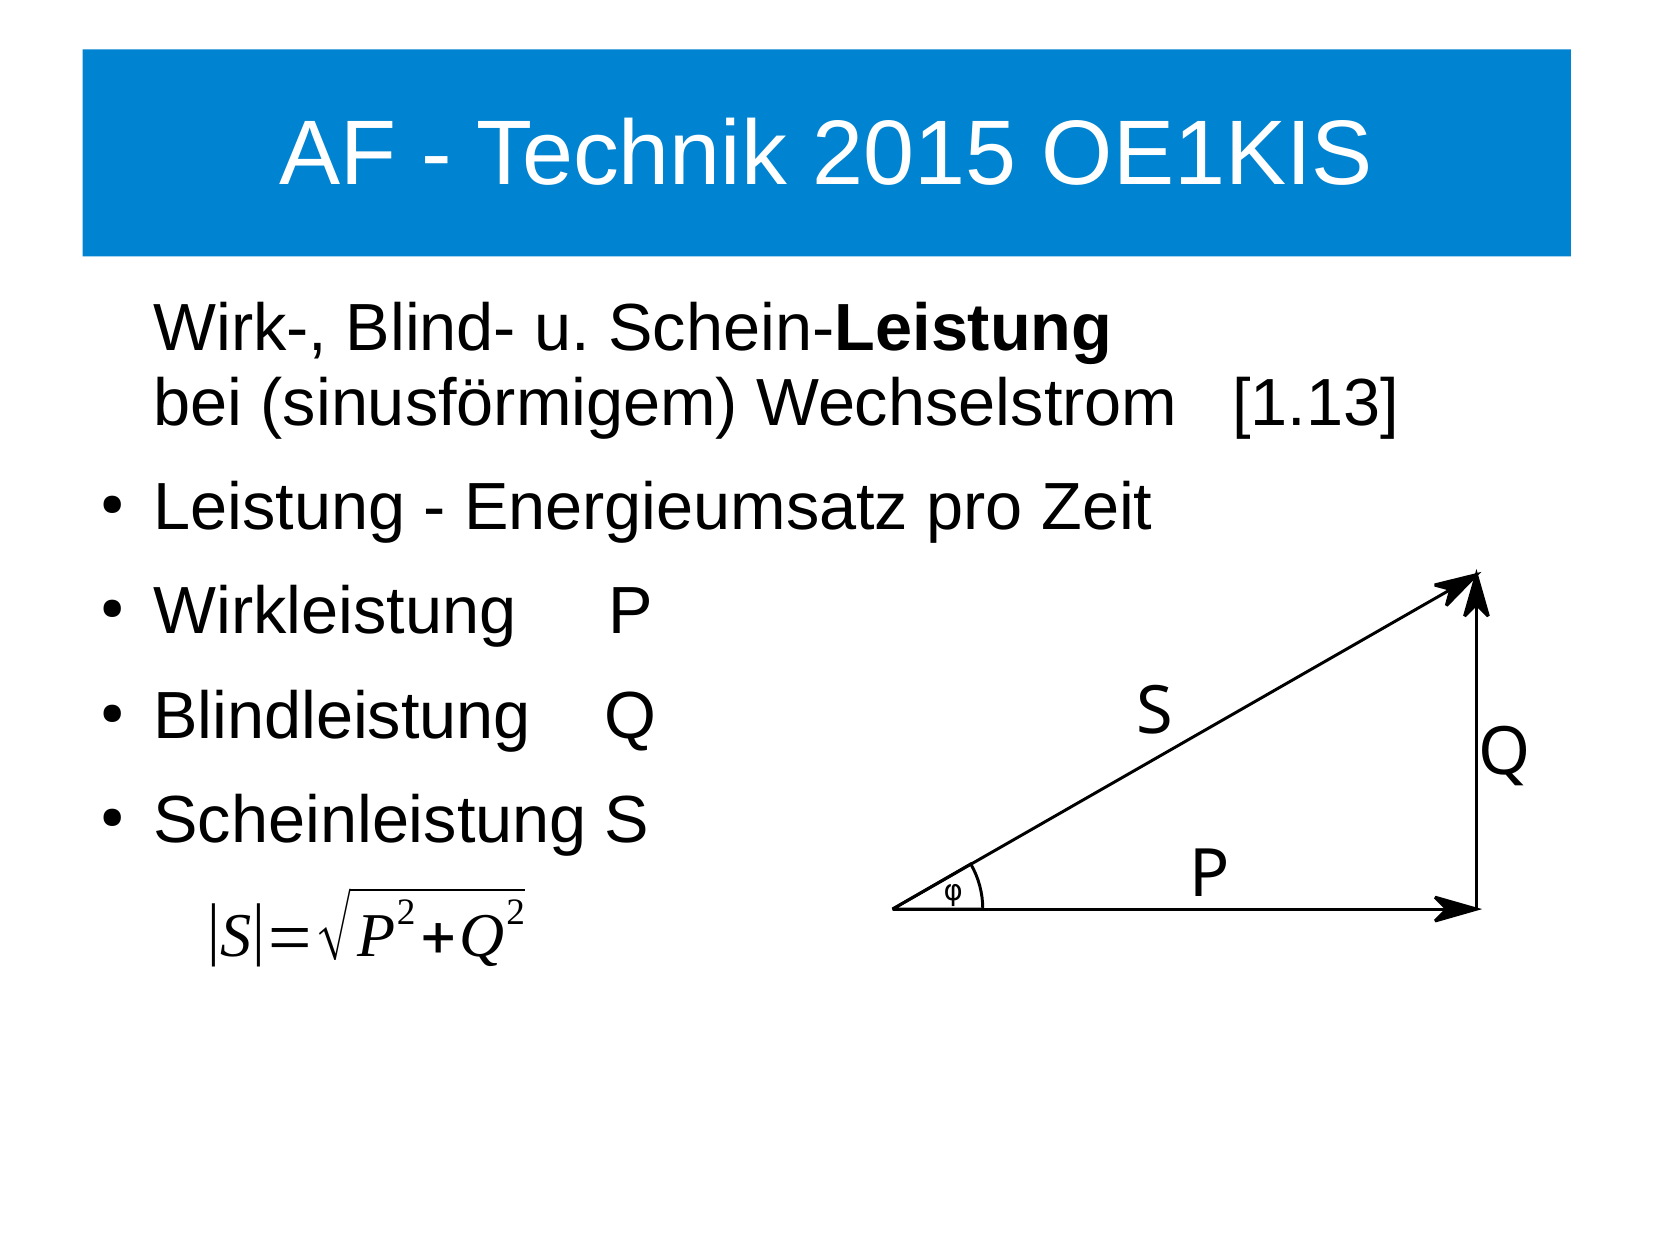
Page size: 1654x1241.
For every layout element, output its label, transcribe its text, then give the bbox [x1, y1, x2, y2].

list Wirk-, Blind- u. Schein-Leistung bei (sinusförmigem) Wechselstrom [1.13] Leistung - Energieumsatz pro Zeit Wirkleistung P Blindleistung Q Scheinleistung S [82, 290, 1571, 1010]
chart [195, 885, 532, 970]
title AF - Technik 2015 OE1KIS [82, 49, 1571, 257]
picture [808, 454, 1654, 1077]
